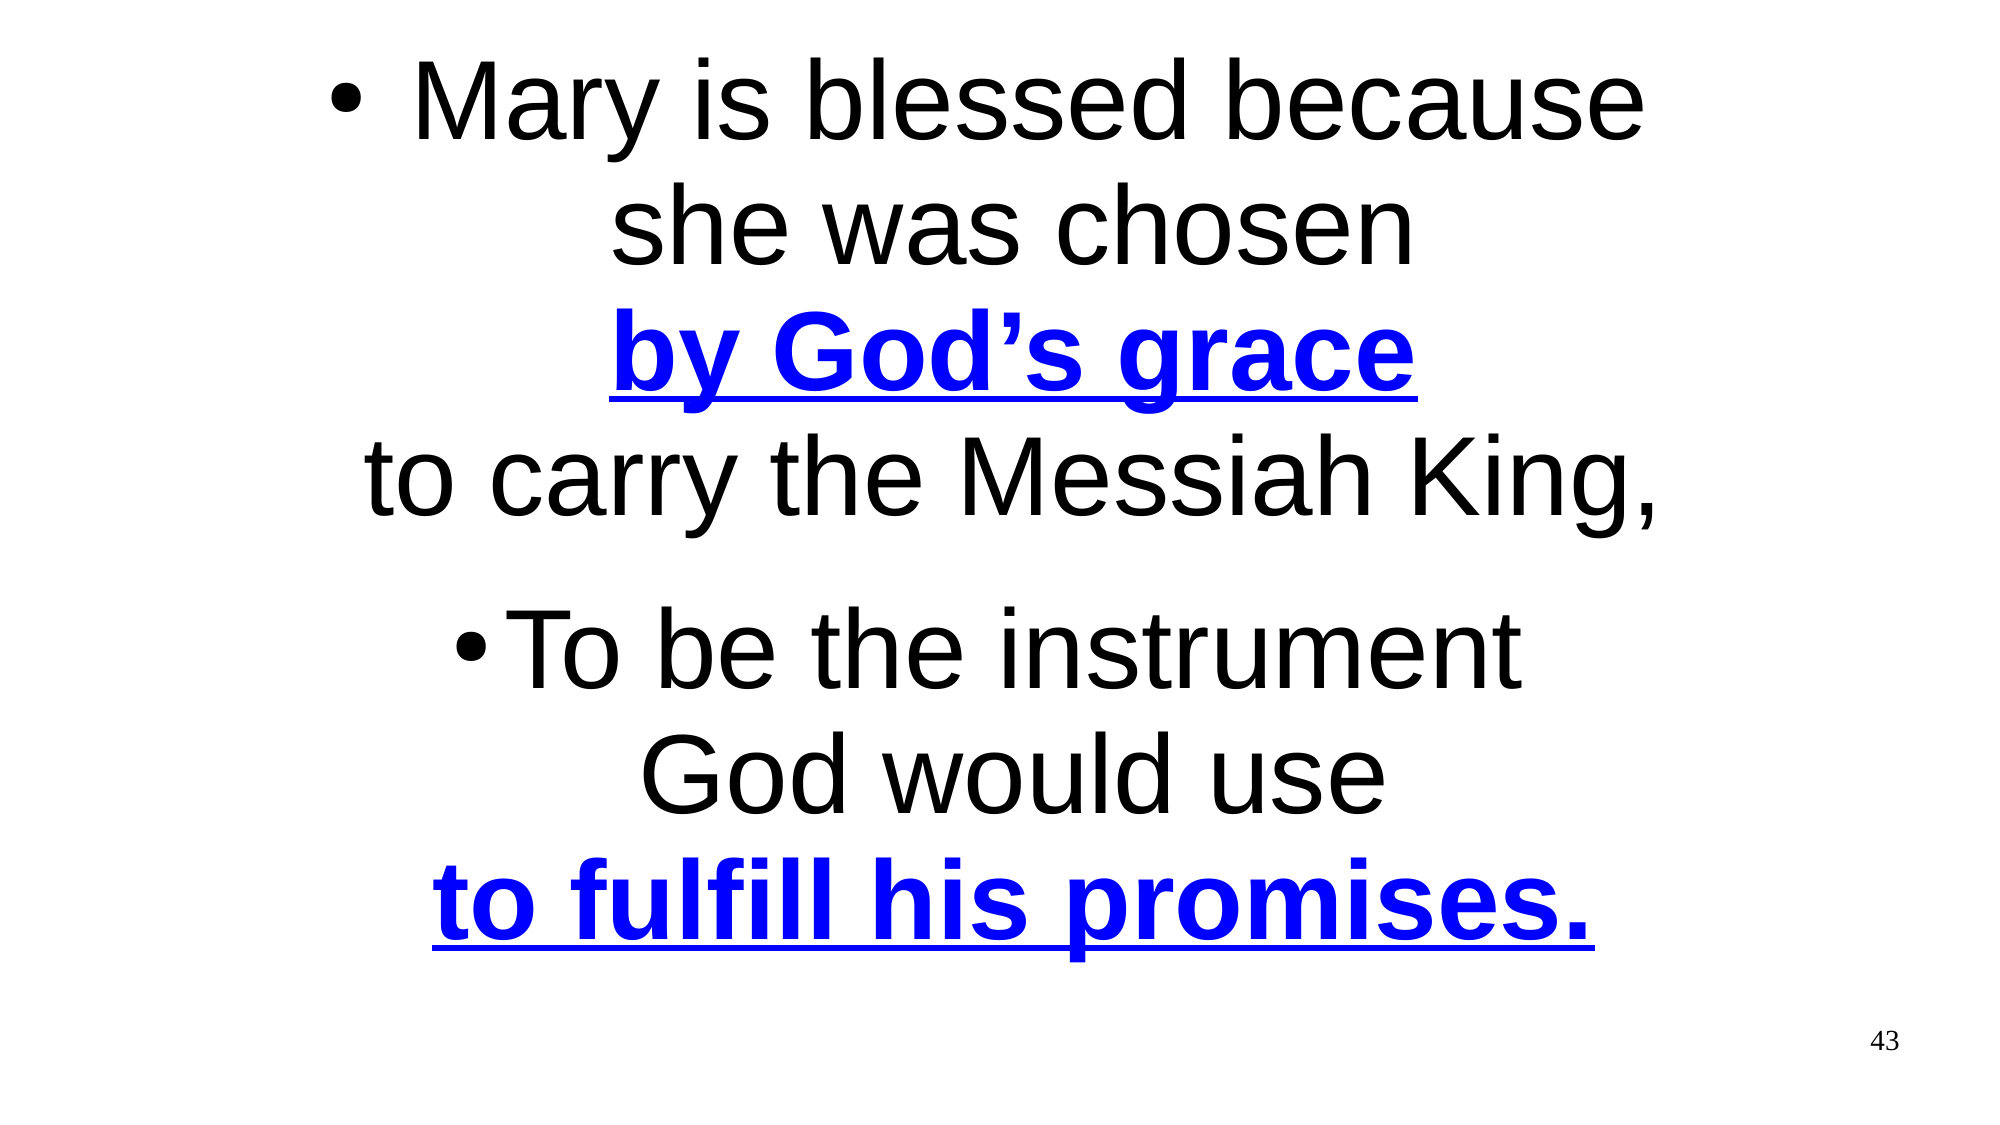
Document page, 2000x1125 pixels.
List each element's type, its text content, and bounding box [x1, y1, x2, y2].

list Mary is blessed because she was chosen by God’s grace to carry the Messiah King, To be the instrument God would use to fulfill his promises. [37, 37, 1951, 1088]
